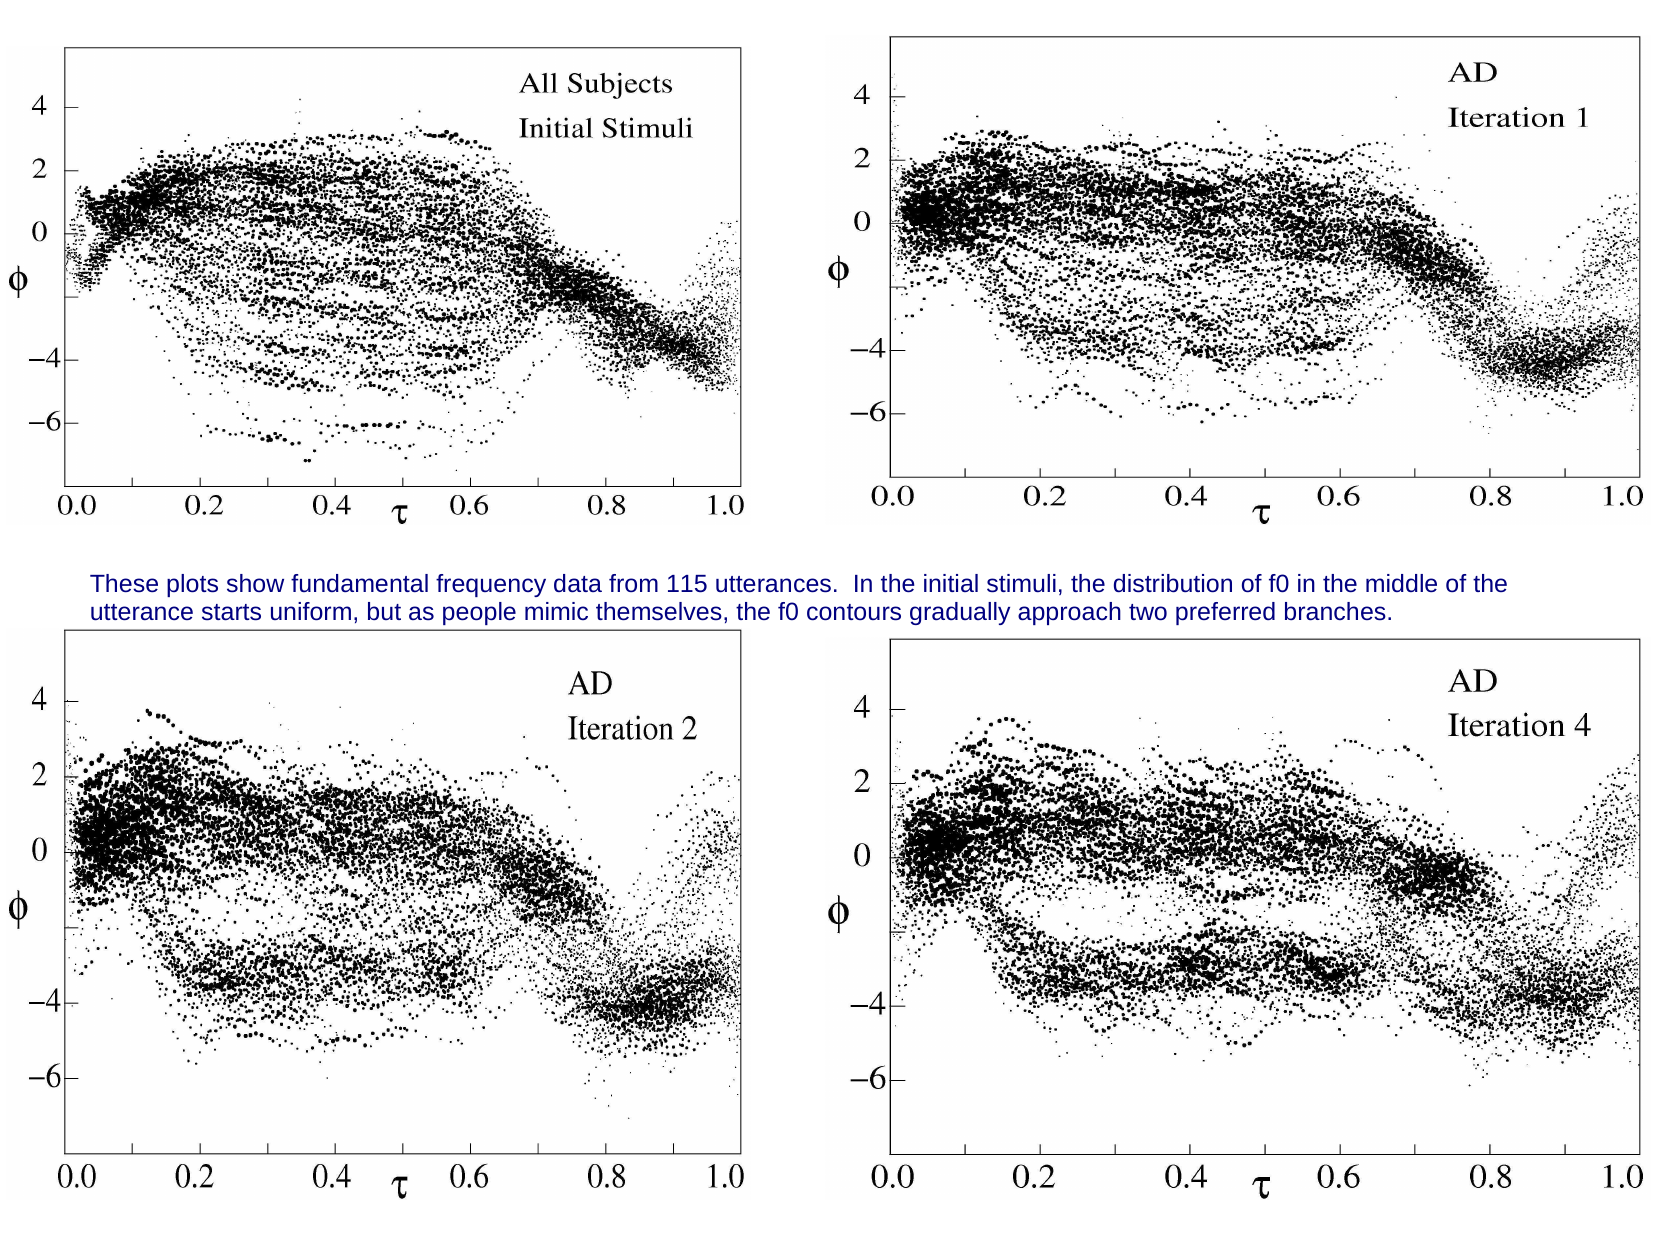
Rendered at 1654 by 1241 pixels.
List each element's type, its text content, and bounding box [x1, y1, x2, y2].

text_box These plots show fundamental frequency data from 115 utterances. In the initial stimuli, the distribution of f0 in the middle of the utterance starts uniform, but as people mimic themselves, the f0 contours gradually approach two preferred branches. [75, 562, 1576, 634]
picture [6, 628, 751, 1201]
picture [825, 35, 1651, 526]
picture [6, 46, 751, 526]
picture [825, 637, 1651, 1201]
